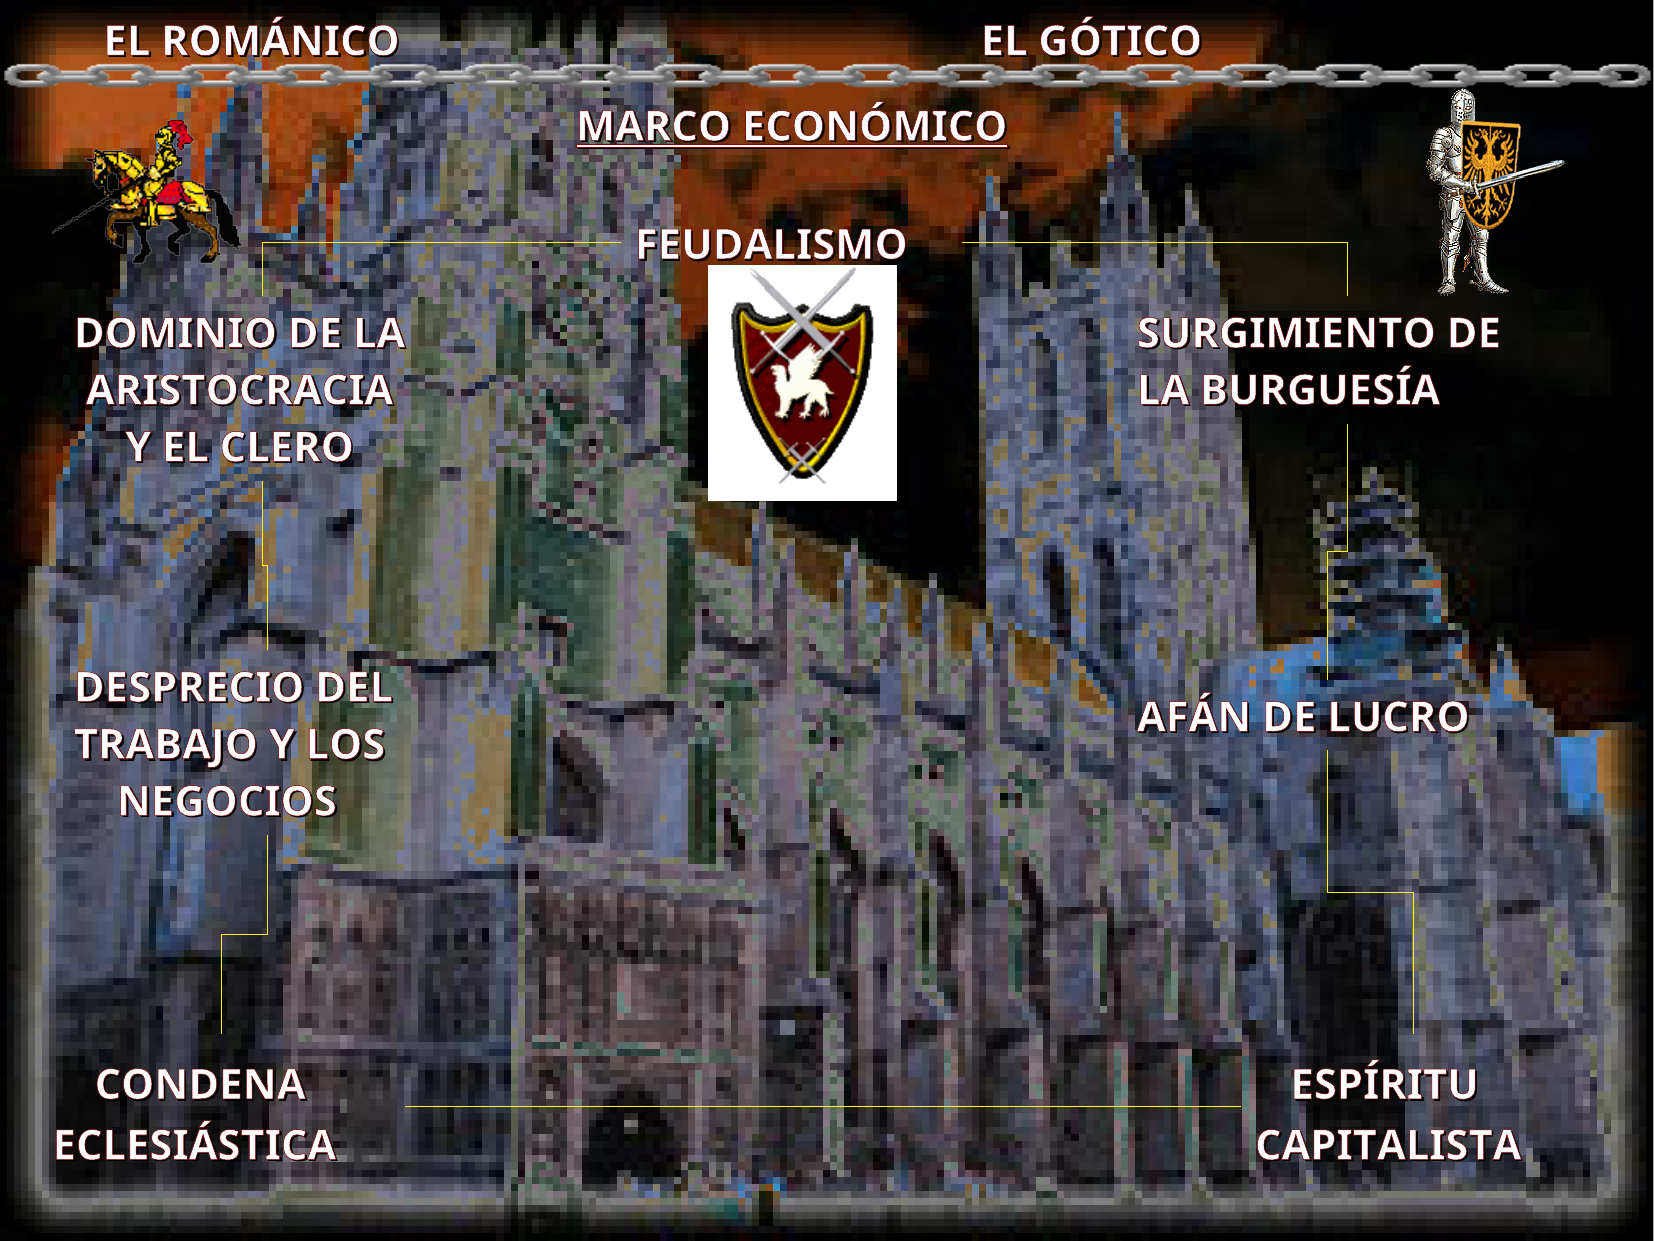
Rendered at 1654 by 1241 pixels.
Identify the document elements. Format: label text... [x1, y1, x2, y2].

text_box SURGIMIENTO DE LA BURGUESÍA [1122, 295, 1573, 408]
text_box EL ROMÁNICO EL GÓTICO [88, 3, 1450, 58]
text_box DOMINIO DE LA ARISTOCRACIA Y EL CLERO [59, 295, 467, 457]
text_box DESPRECIO DEL TRABAJO Y LOS NEGOCIOS [59, 649, 477, 811]
picture [0, 0, 1654, 1241]
text_box FEUDALISMO [620, 206, 963, 271]
text_box CONDENA ECLESIÁSTICA [37, 1033, 406, 1161]
text_box AFÁN DE LUCRO [1122, 679, 1534, 743]
text_box ESPÍRITU CAPITALISTA [1240, 1033, 1588, 1161]
text_box MARCO ECONÓMICO [561, 94, 1064, 153]
